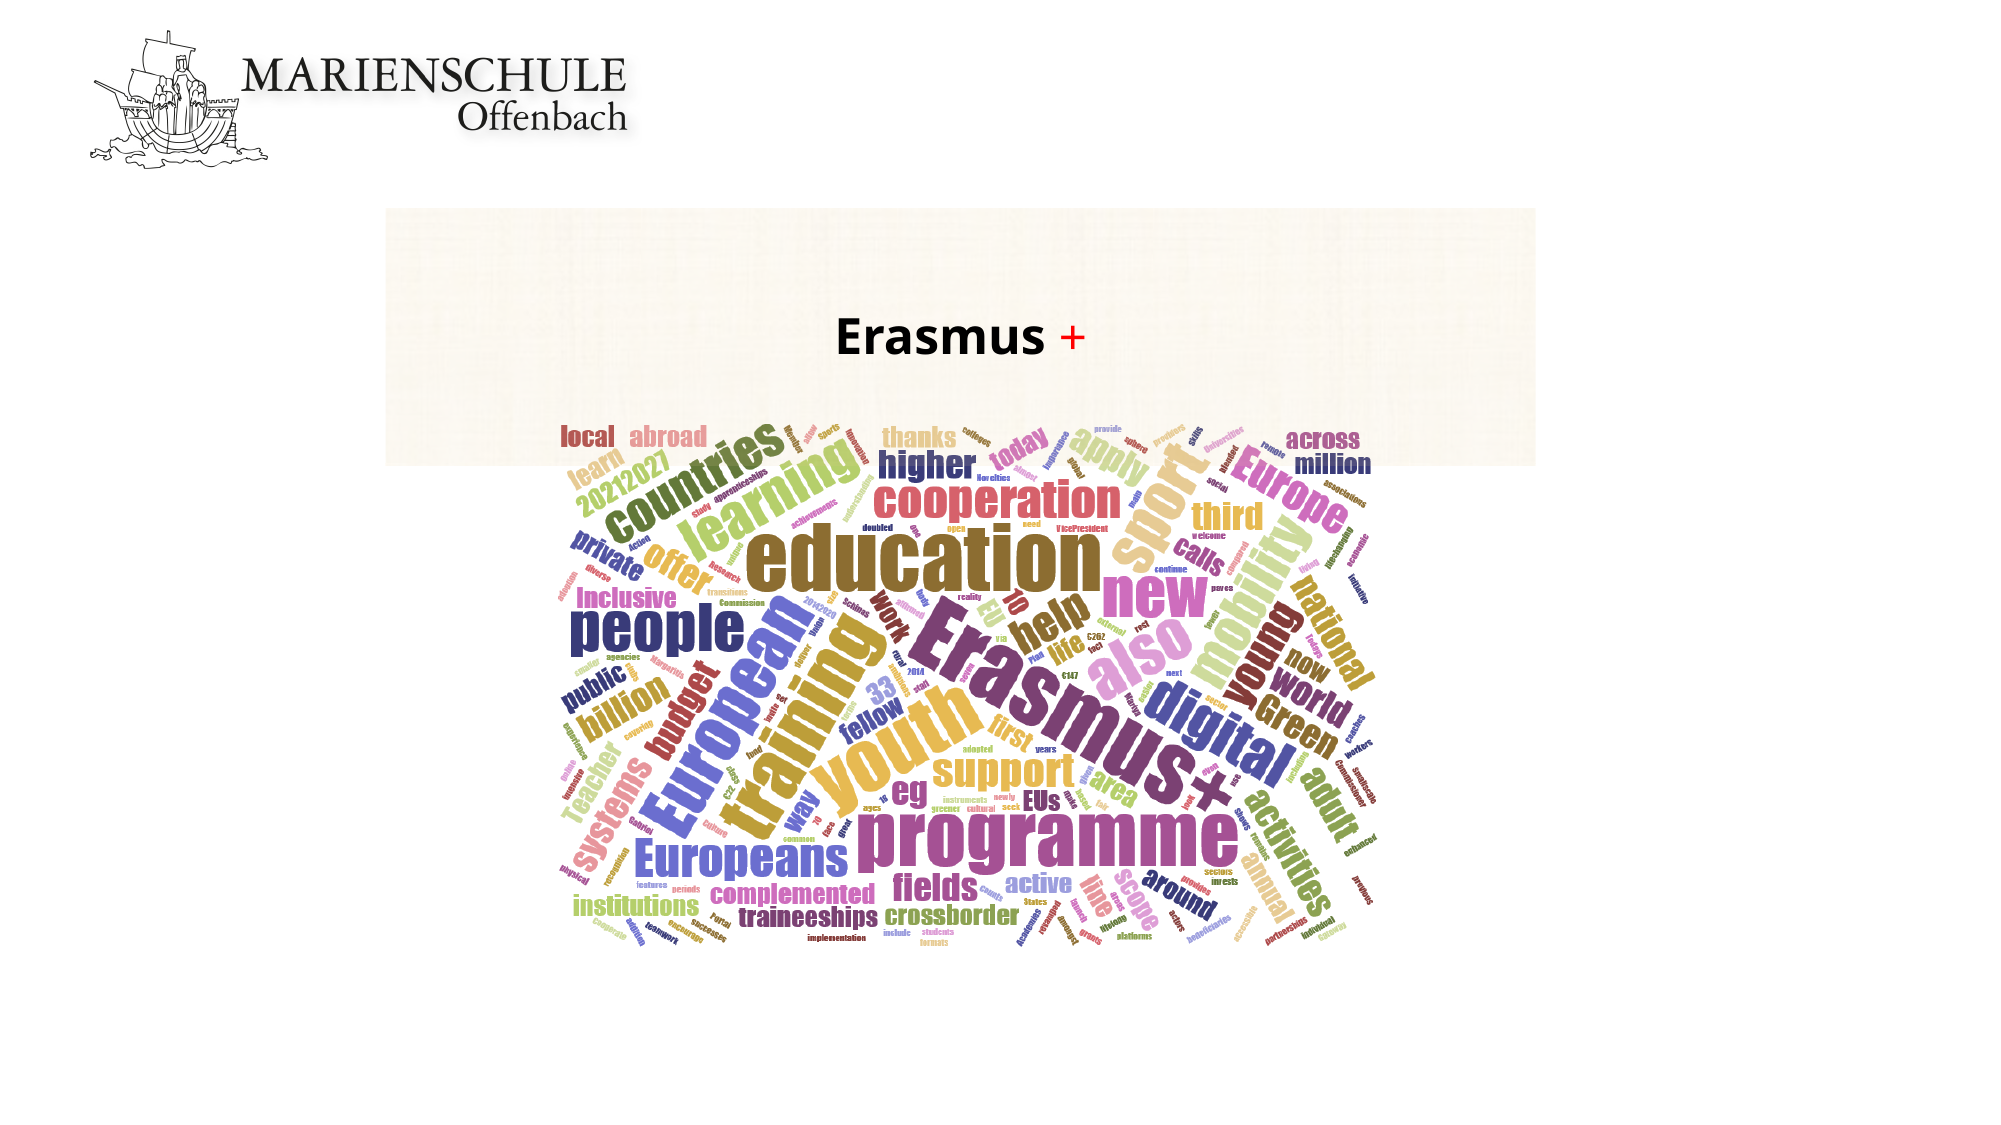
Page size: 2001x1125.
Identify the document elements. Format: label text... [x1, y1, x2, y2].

picture [544, 466, 1390, 971]
picture [89, 31, 643, 169]
text_box Erasmus + [385, 208, 1536, 466]
